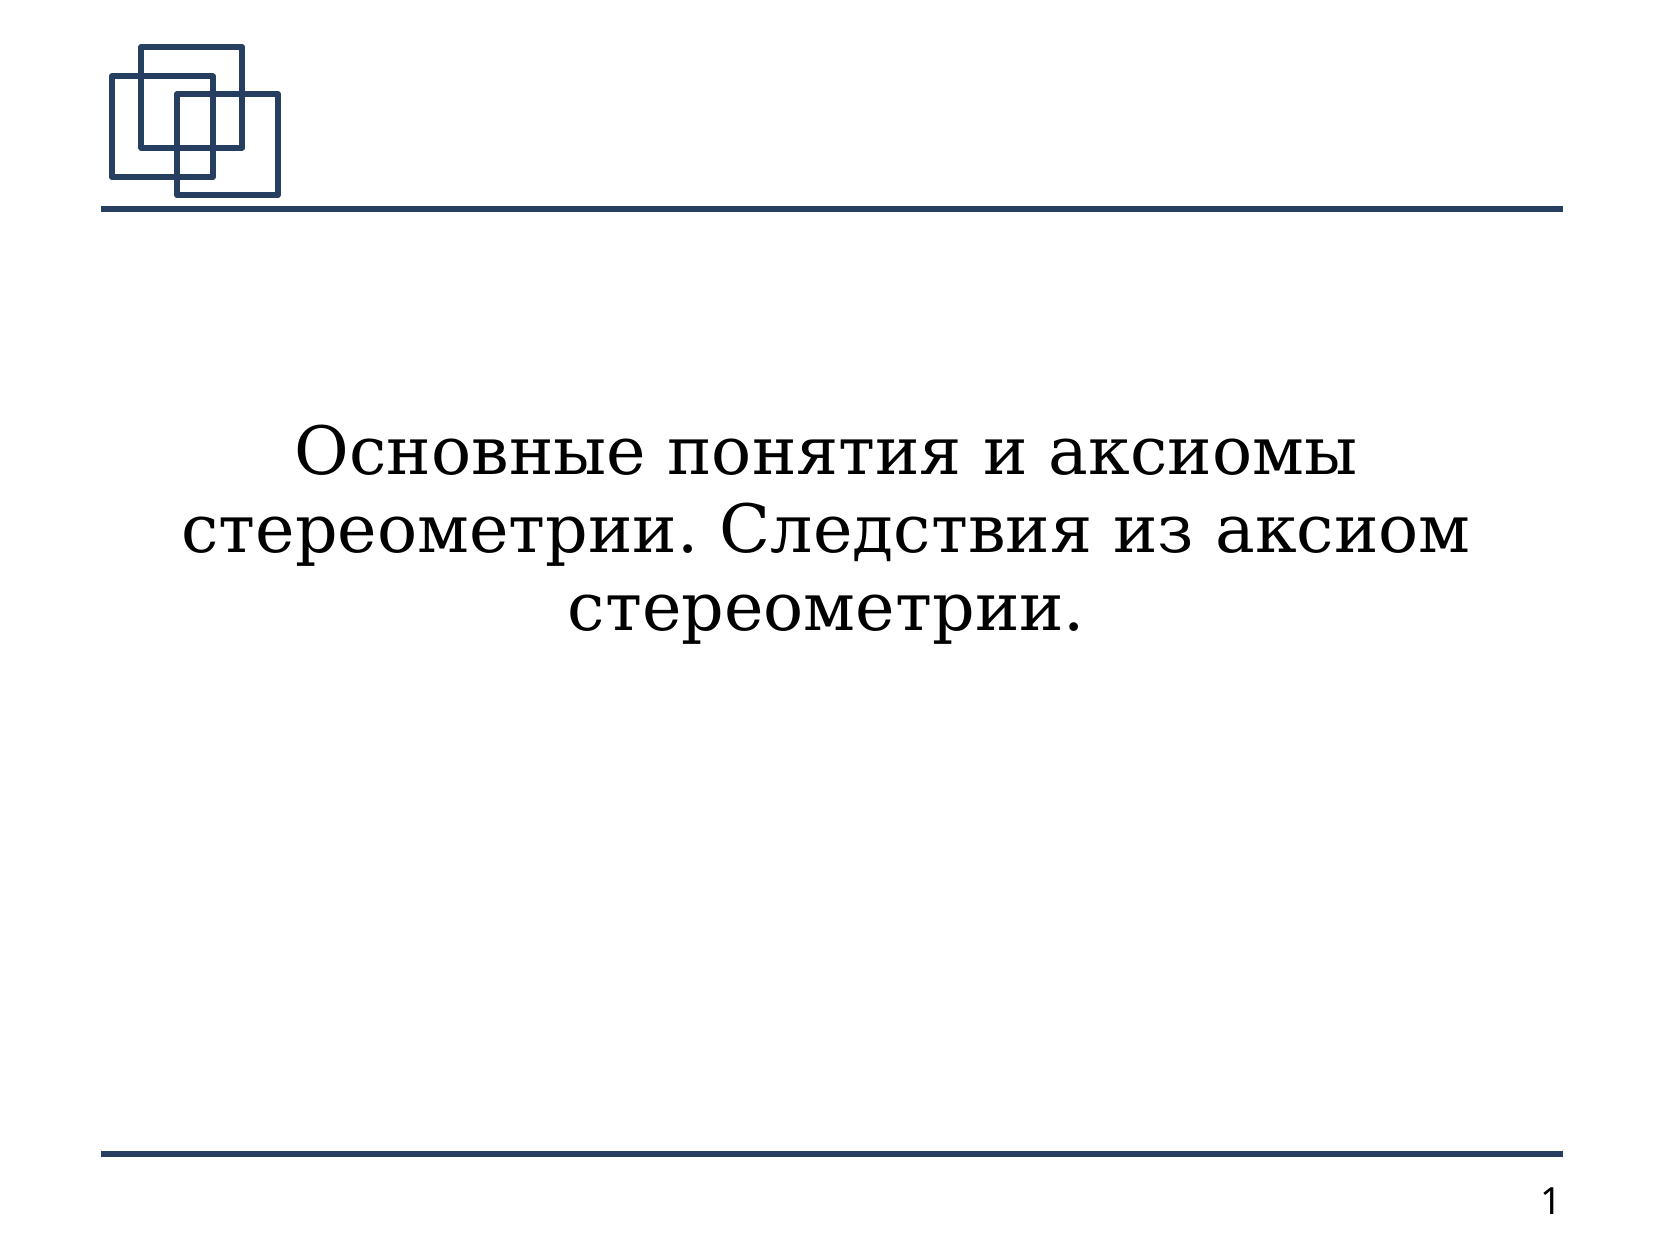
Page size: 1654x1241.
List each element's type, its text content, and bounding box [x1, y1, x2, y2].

subtitle Основные понятия и аксиомы стереометрии. Следствия из аксиом стереометрии. [82, 49, 1571, 1109]
